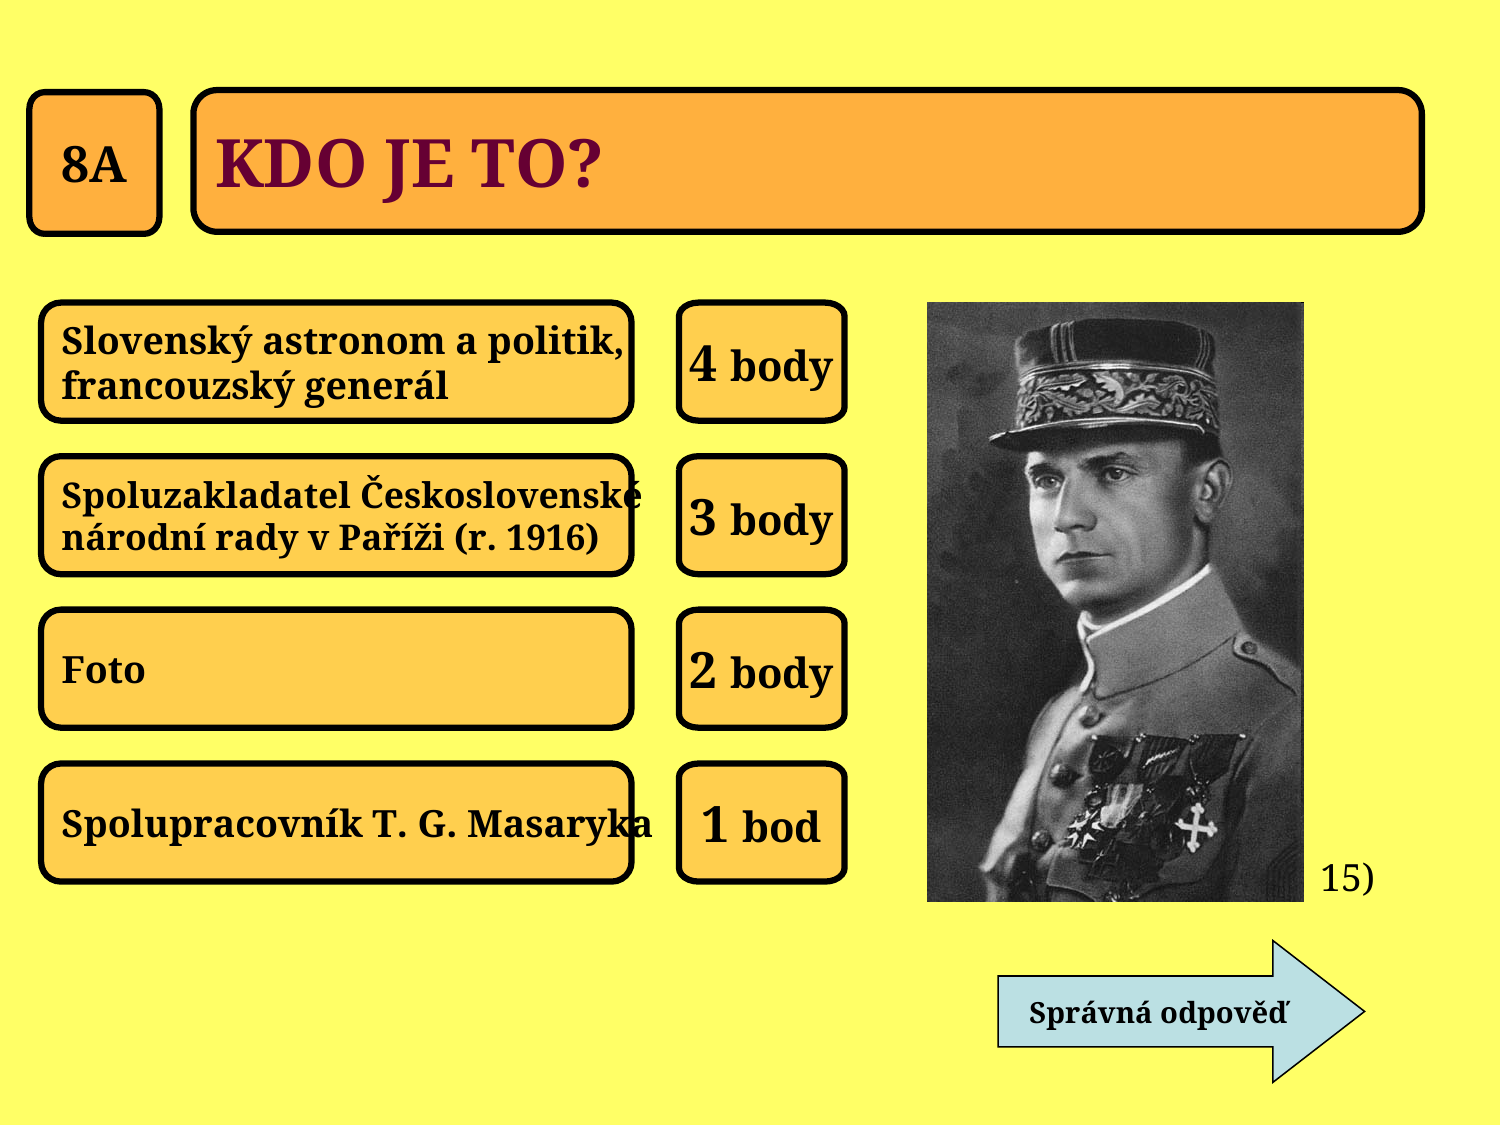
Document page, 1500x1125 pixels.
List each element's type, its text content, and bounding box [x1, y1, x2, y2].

text_box 1 bod [678, 763, 845, 882]
text_box Spolupracovník T. G. Masaryka [41, 763, 632, 882]
text_box Spoluzakladatel Československé národní rady v Paříži (r. 1916) [41, 456, 632, 575]
text_box KDO JE TO? [193, 90, 1422, 232]
text_box 2 body [678, 609, 845, 728]
text_box 8A [29, 92, 160, 234]
text_box 4 body [27, 89, 162, 236]
text_box 4 body [38, 454, 634, 577]
text_box 3 body [678, 456, 845, 575]
text_box 4 body [678, 302, 845, 421]
text_box 4 body [38, 300, 634, 423]
text_box 4 body [38, 761, 634, 884]
text_box Slovenský astronom a politik, francouzský generál [41, 302, 632, 421]
text_box 4 body [38, 607, 634, 730]
text_box 15) [1305, 846, 1430, 907]
text_box 4 body [191, 87, 1425, 234]
text_box Foto [41, 609, 632, 728]
picture [927, 302, 1304, 902]
text_box Správná odpověď [998, 940, 1365, 1083]
